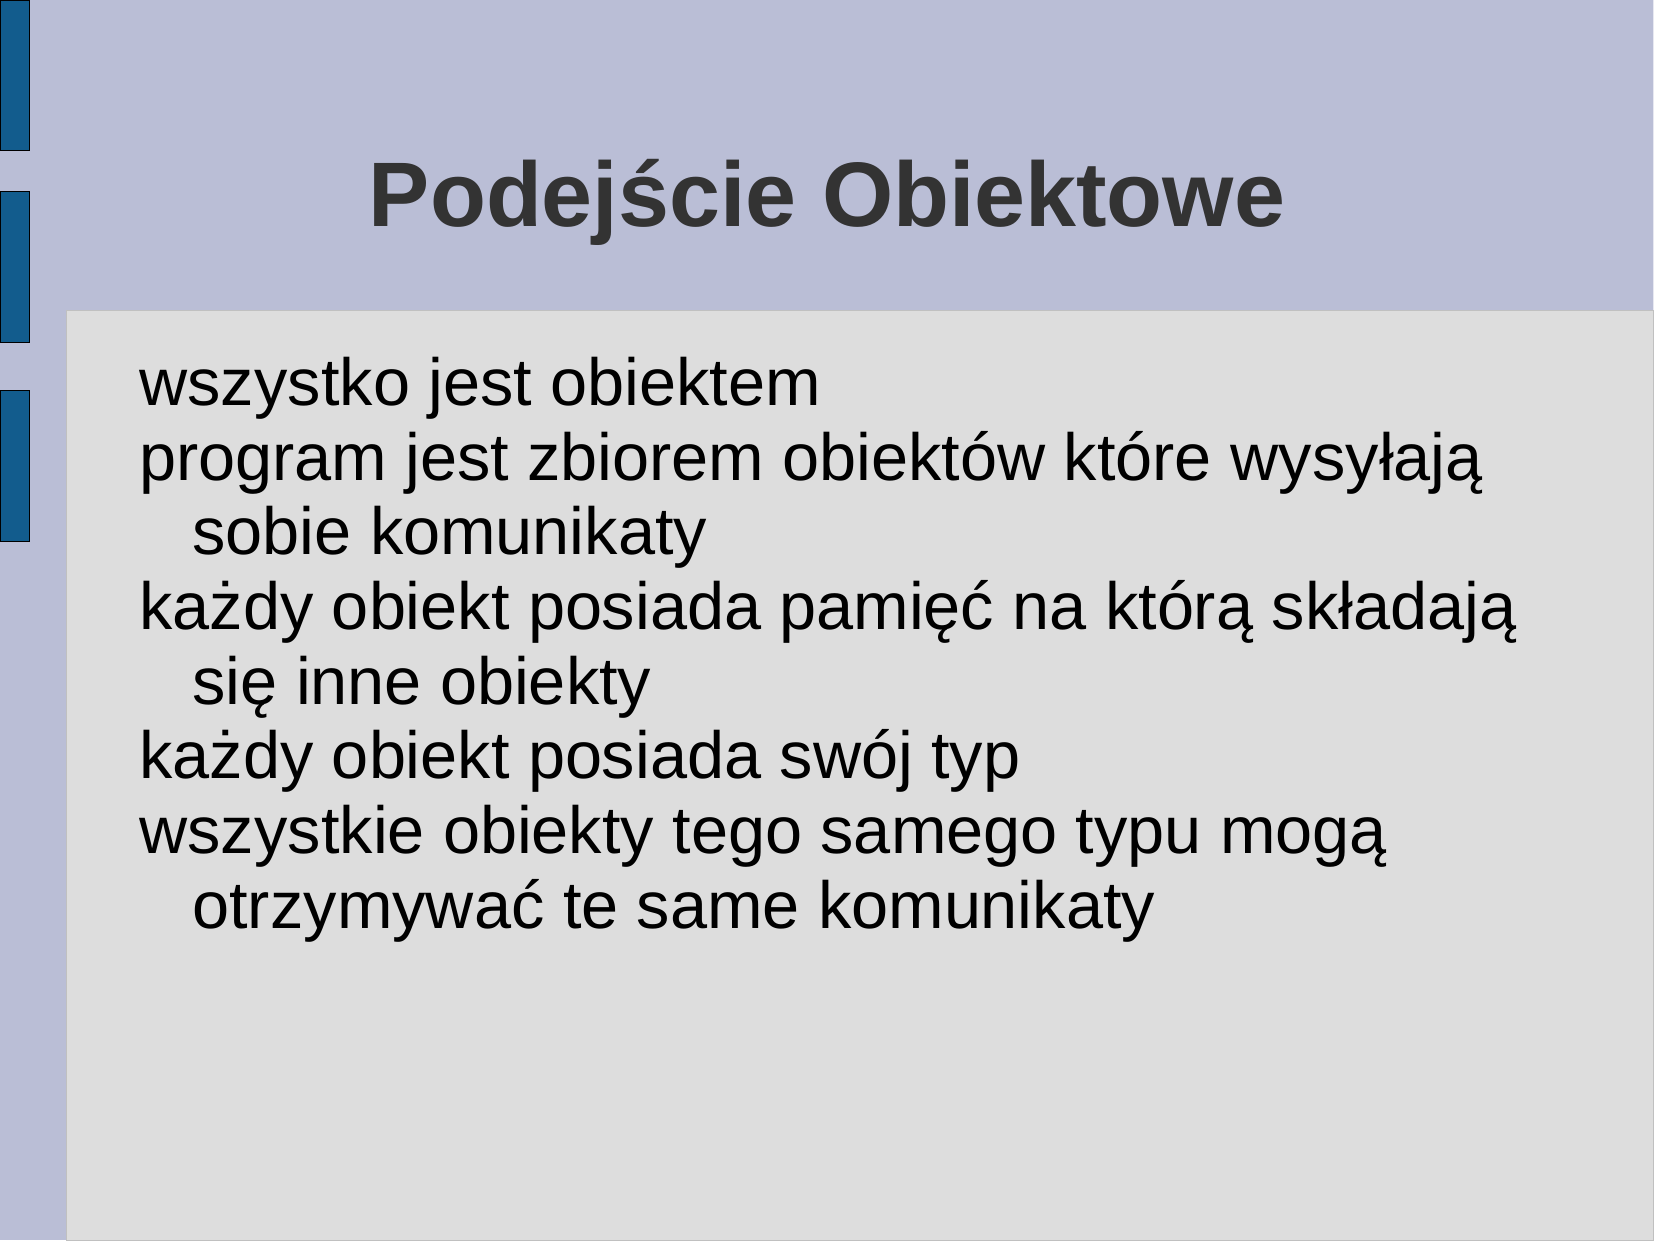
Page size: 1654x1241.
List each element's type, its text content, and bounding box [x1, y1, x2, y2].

title Podejście Obiektowe [121, 98, 1534, 291]
list wszystko jest obiektem program jest zbiorem obiektów które wysyłają sobie komunikaty każdy obiekt posiada pamięć na którą składają się inne obiekty każdy obiekt posiada swój typ wszystkie obiekty tego samego typu mogą otrzymywać te same komunikaty [121, 344, 1534, 1112]
